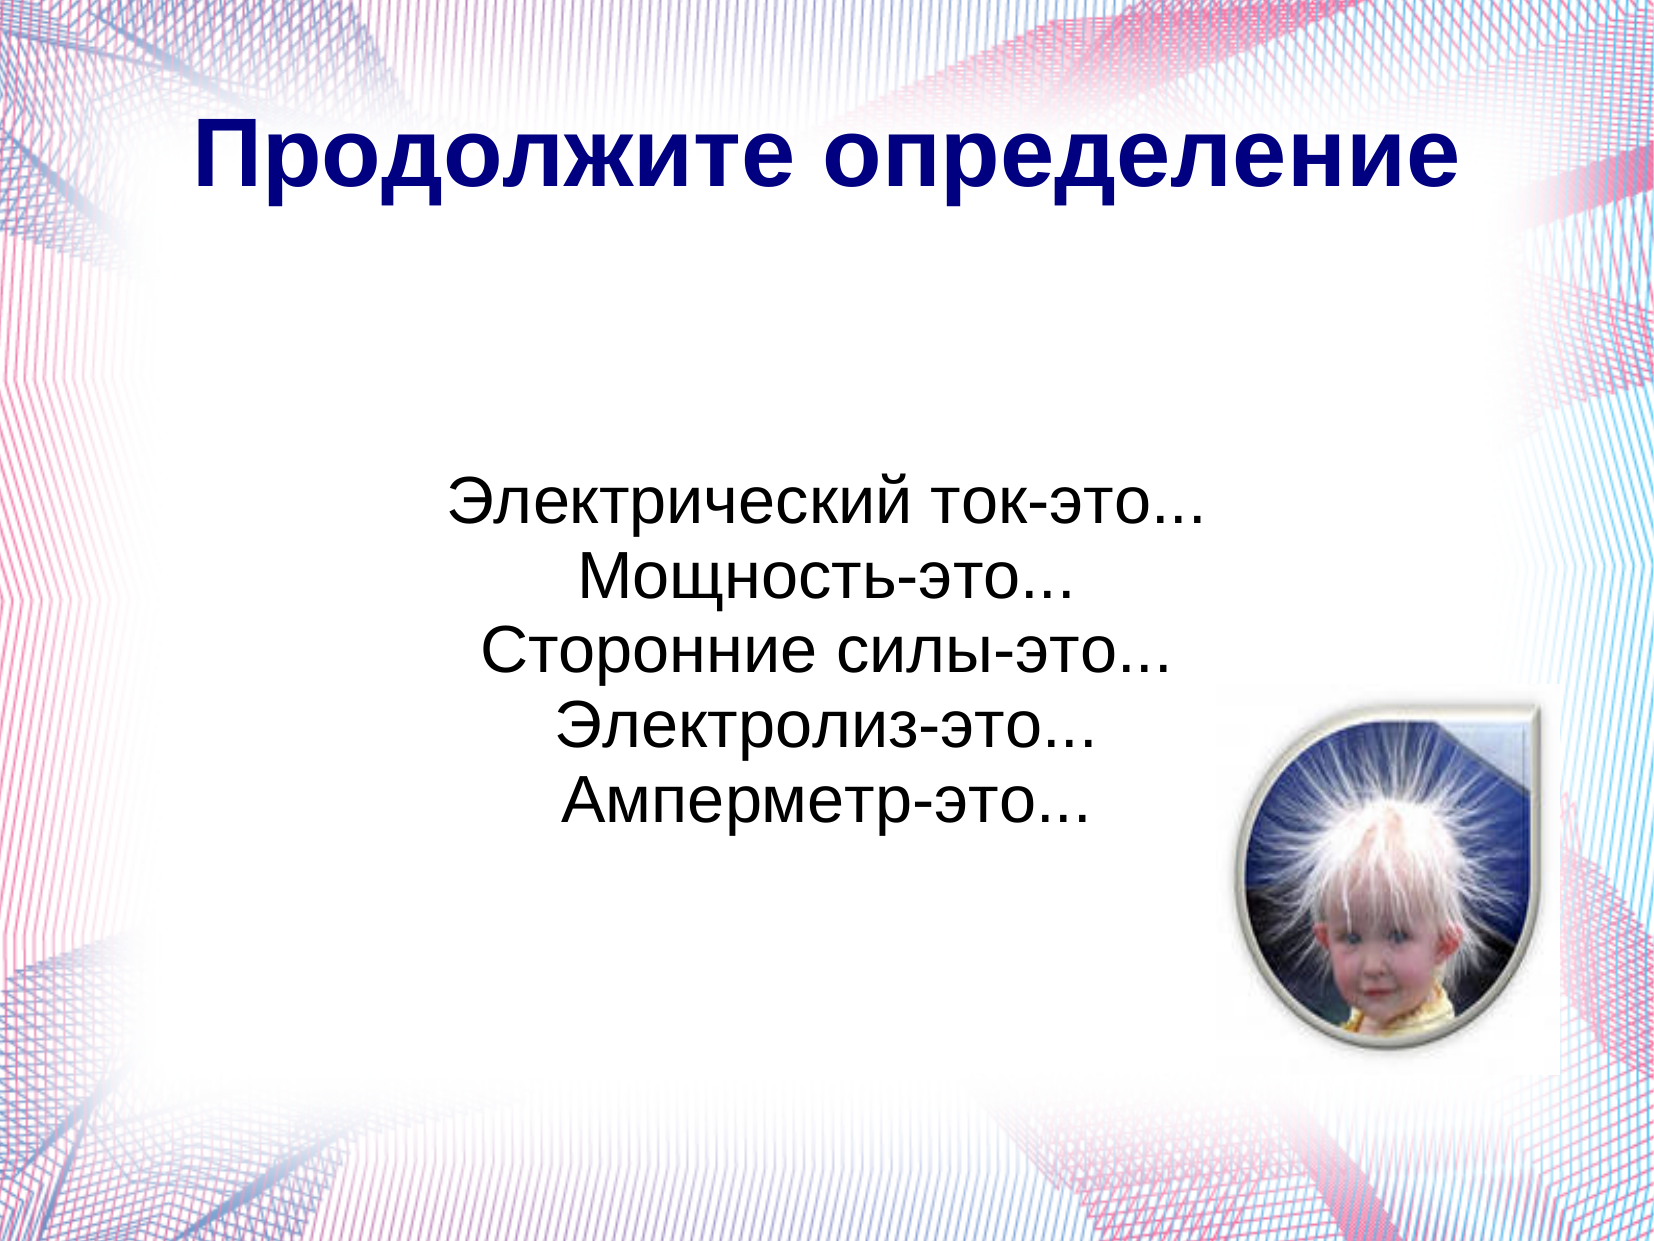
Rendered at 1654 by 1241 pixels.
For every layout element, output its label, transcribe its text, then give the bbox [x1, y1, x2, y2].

subtitle Электрический ток-это... Мощность-это... Сторонние силы-это... Электролиз-это... Амперметр-это... [82, 290, 1571, 1010]
picture [0, 0, 1654, 1241]
title Продолжите определение [82, 49, 1571, 257]
